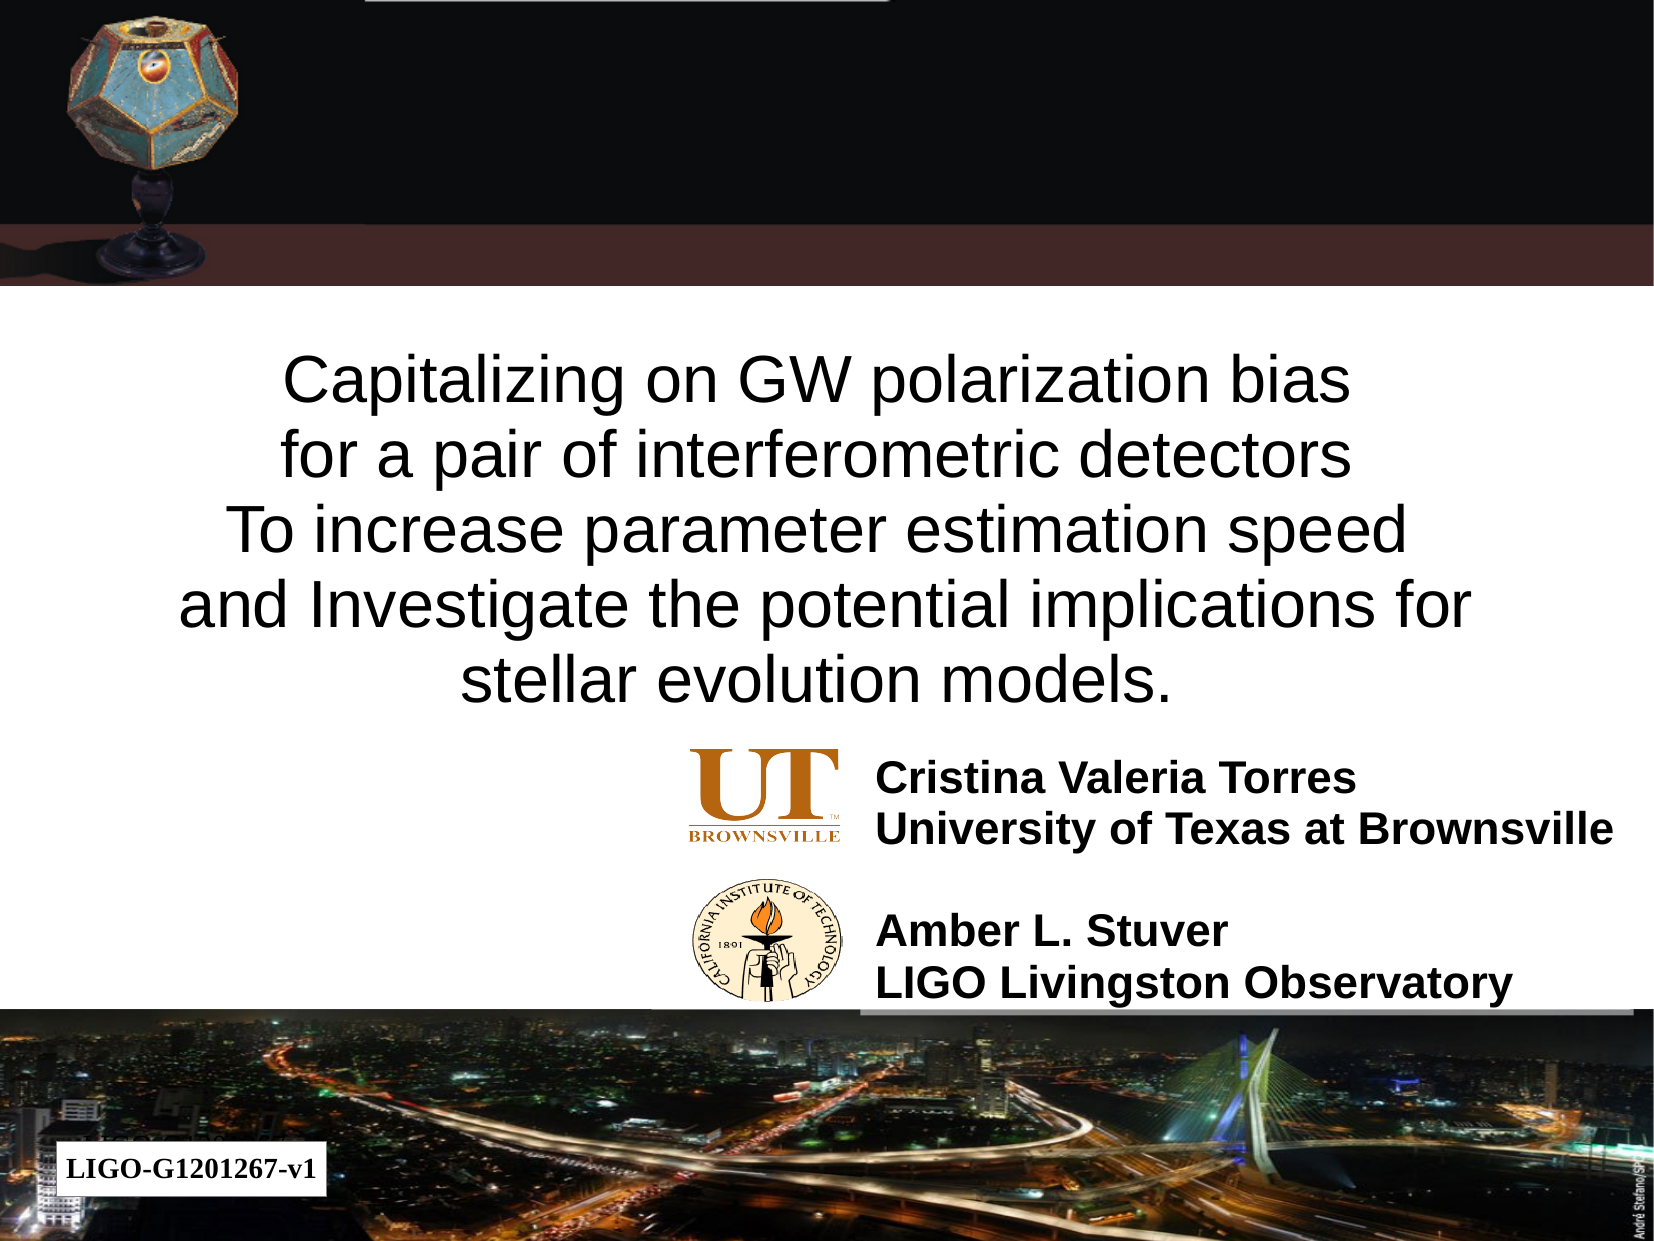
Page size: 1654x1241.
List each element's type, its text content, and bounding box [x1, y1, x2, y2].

text_box Cristina Valeria Torres University of Texas at Brownsville Amber L. Stuver LIGO Livingston Observatory [860, 744, 1634, 1016]
picture [688, 749, 841, 842]
text_box [651, 727, 1630, 1010]
picture [0, 0, 1654, 286]
picture [0, 1009, 1654, 1241]
subtitle Capitalizing on GW polarization bias for a pair of interferometric detectors To increase parameter estimation speed and Investigate the potential implications for stellar evolution models. [82, 49, 1571, 1010]
picture [692, 879, 843, 1002]
